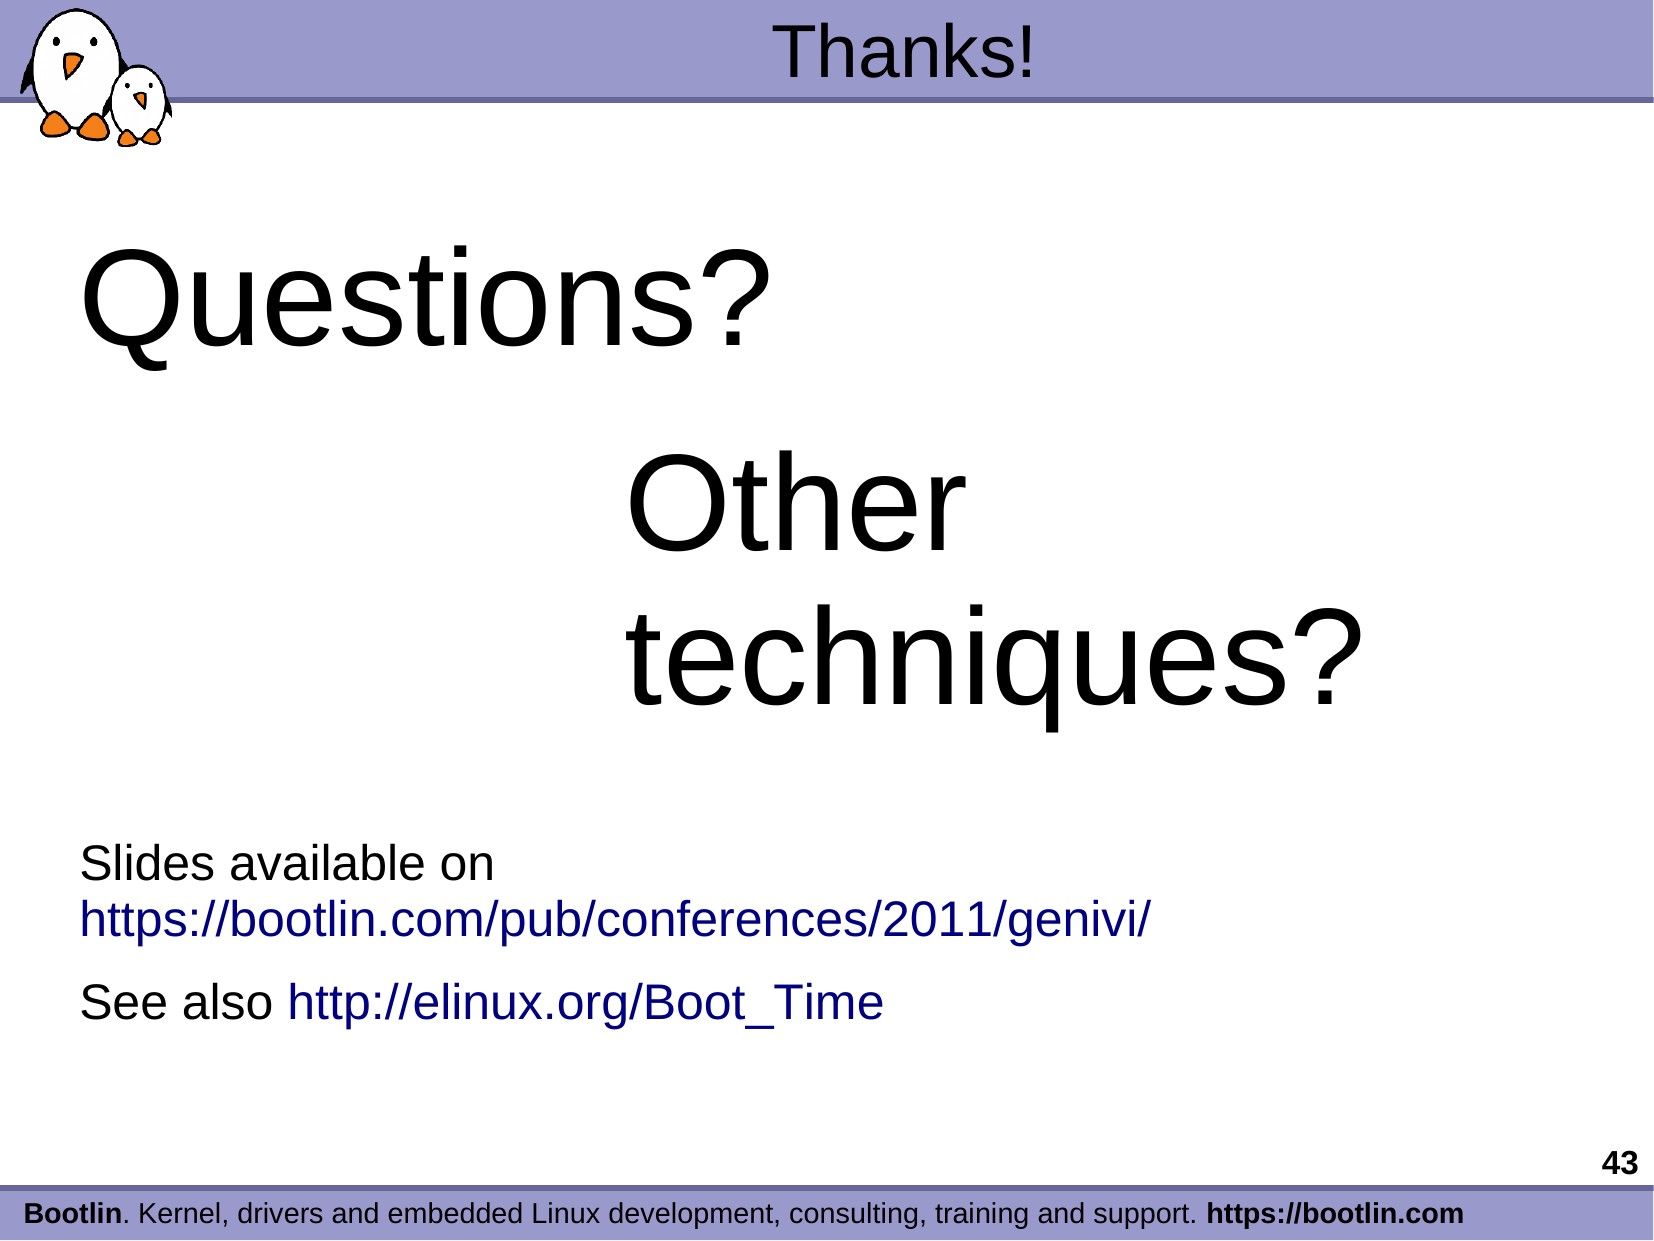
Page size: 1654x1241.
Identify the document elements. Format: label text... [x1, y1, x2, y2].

list Slides available on https://bootlin.com/pub/conferences/2011/genivi/ See also http://elinux.org/Boot_Time [79, 835, 1596, 1049]
list Other techniques? [625, 426, 1404, 768]
list Questions? [78, 221, 1602, 392]
picture [20, 8, 172, 147]
title Thanks! [178, 5, 1631, 97]
